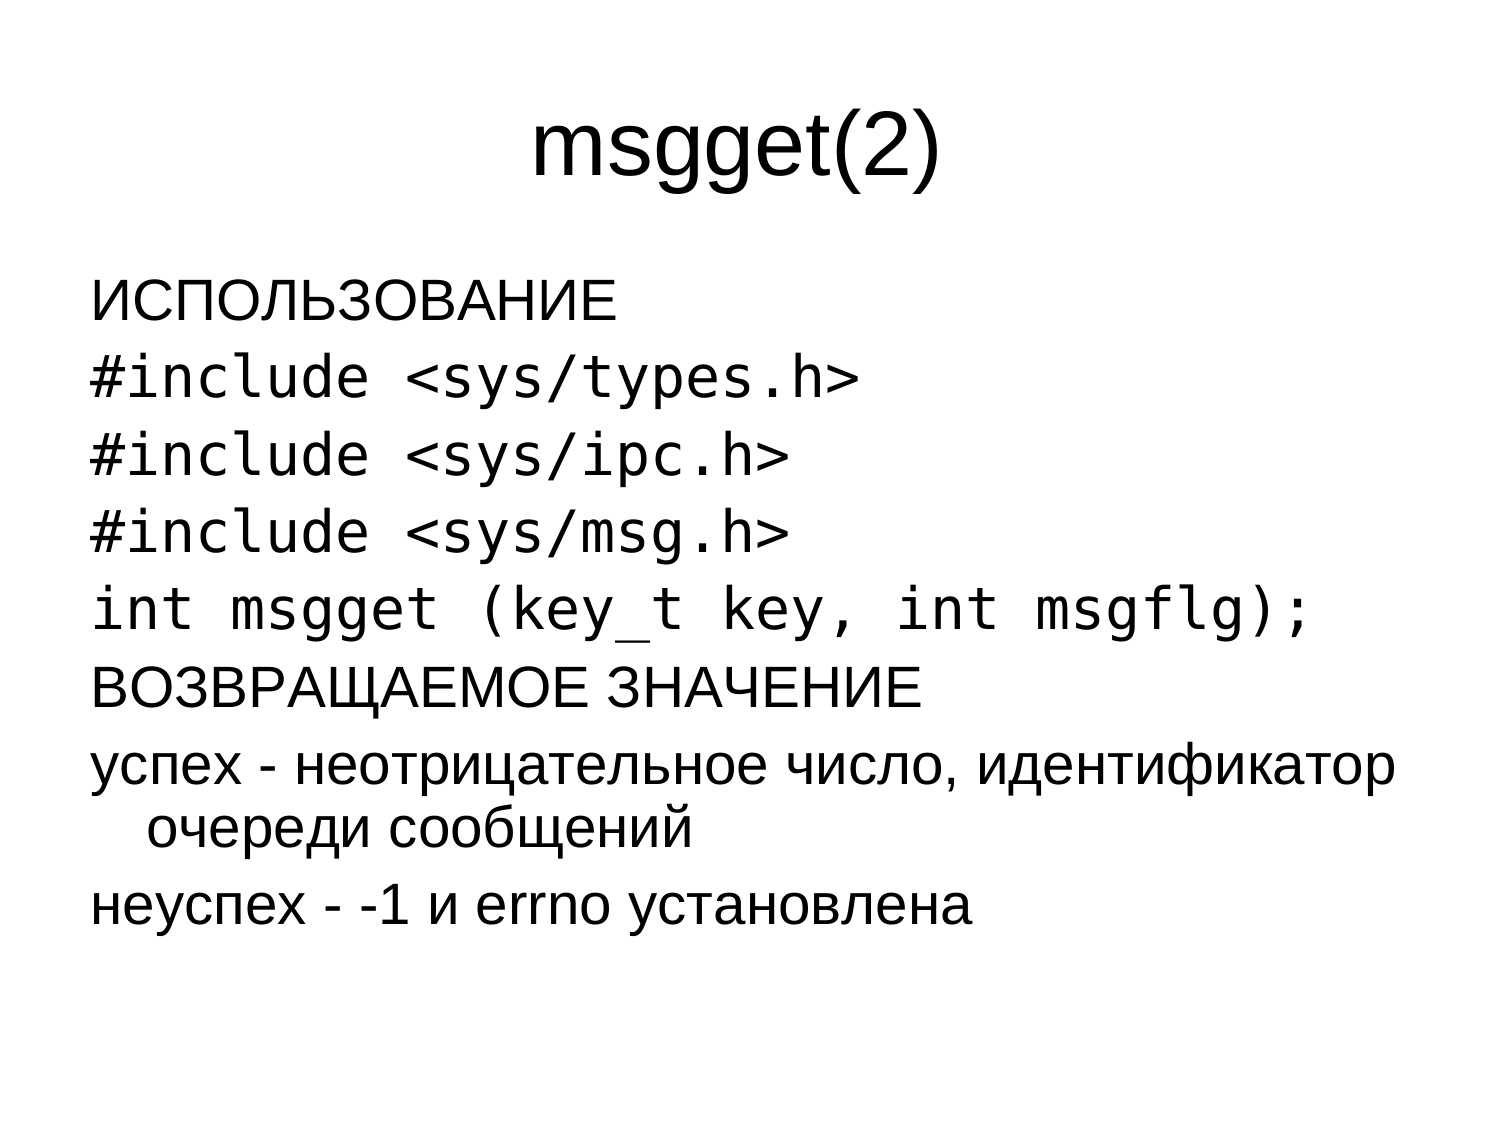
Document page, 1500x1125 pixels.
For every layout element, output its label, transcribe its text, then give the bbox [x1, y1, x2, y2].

title msgget(2) [75, 45, 1426, 233]
list ИСПОЛЬЗОВАНИЕ #include <sys/types.h> #include <sys/ipc.h> #include <sys/msg.h> int msgget (key_t key, int msgflg); ВОЗВРАЩАЕМОЕ ЗНАЧЕНИЕ успех - неотрицательное число, идентификатор очереди сообщений неуспех - -1 и errno установлена [75, 262, 1426, 1005]
